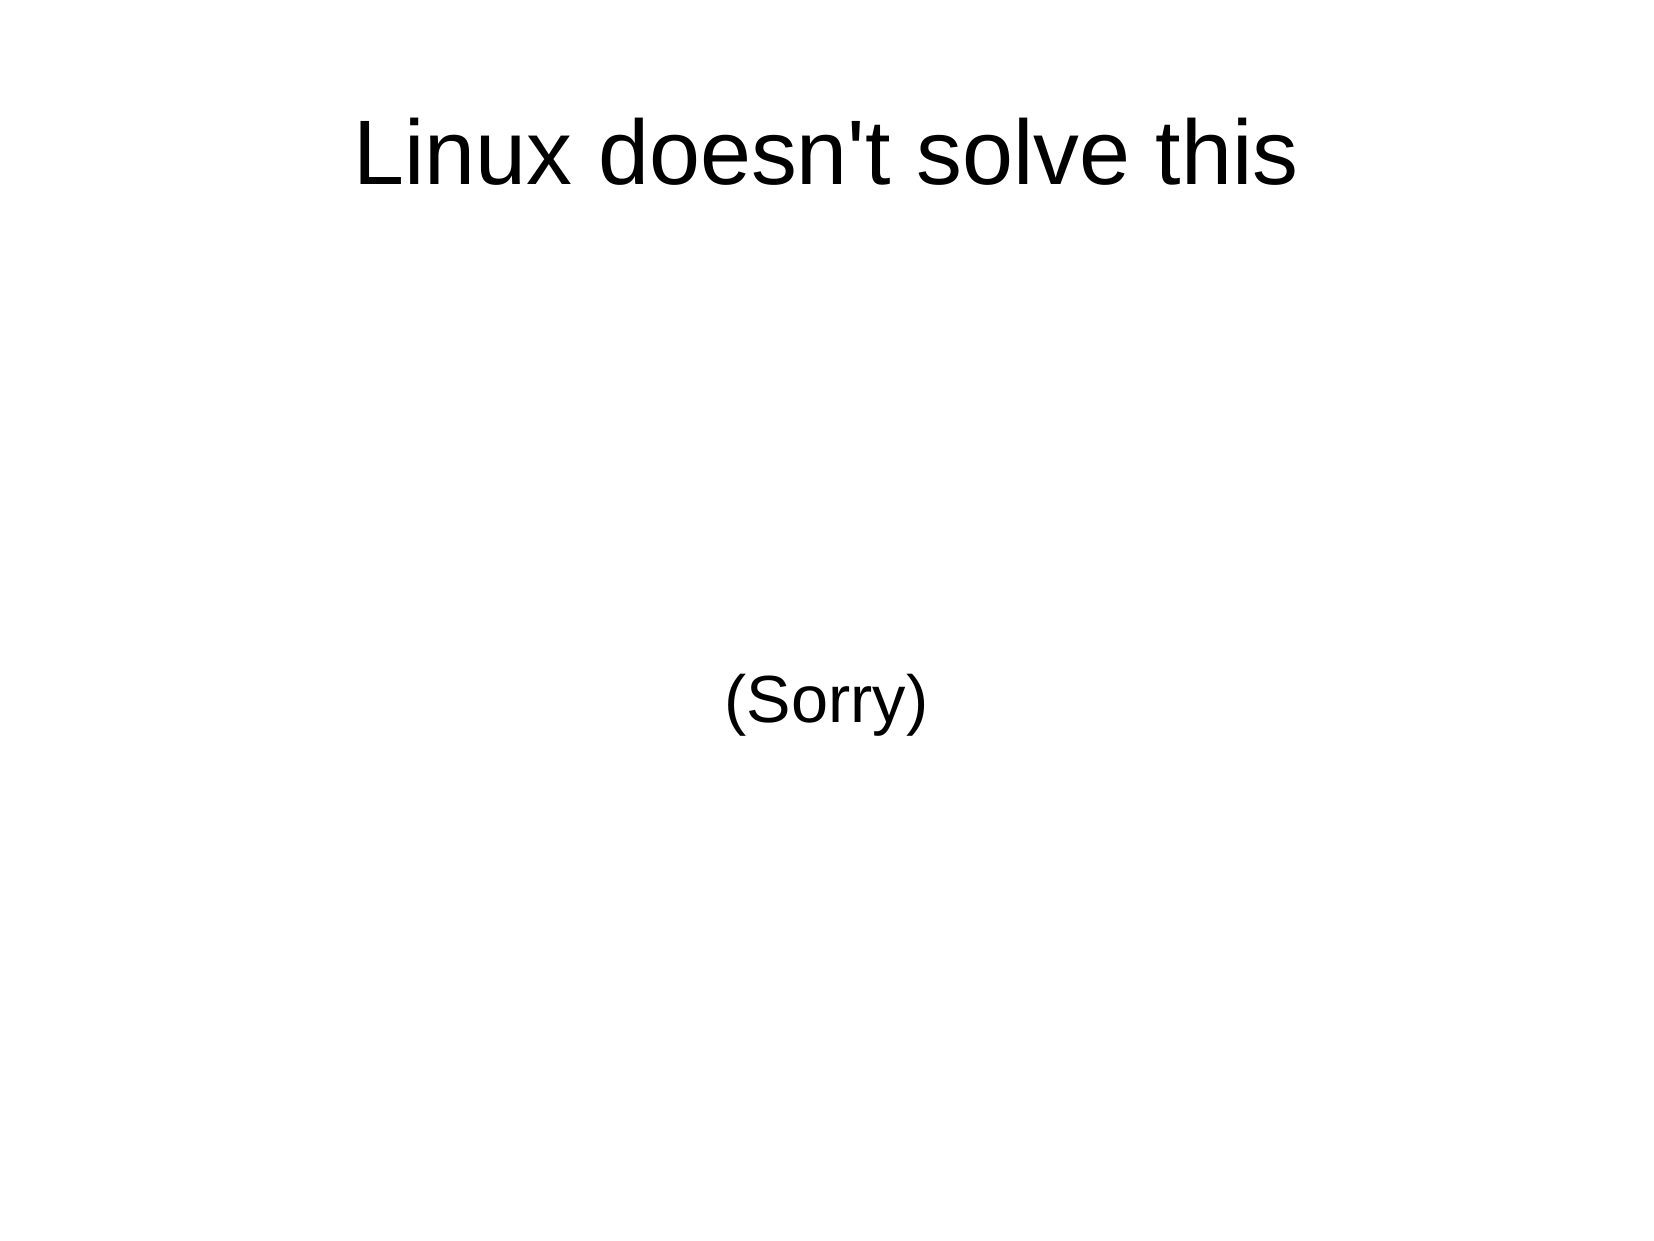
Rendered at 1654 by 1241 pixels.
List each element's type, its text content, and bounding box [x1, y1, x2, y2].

title Linux doesn't solve this [82, 49, 1571, 257]
subtitle (Sorry) [82, 290, 1571, 1109]
